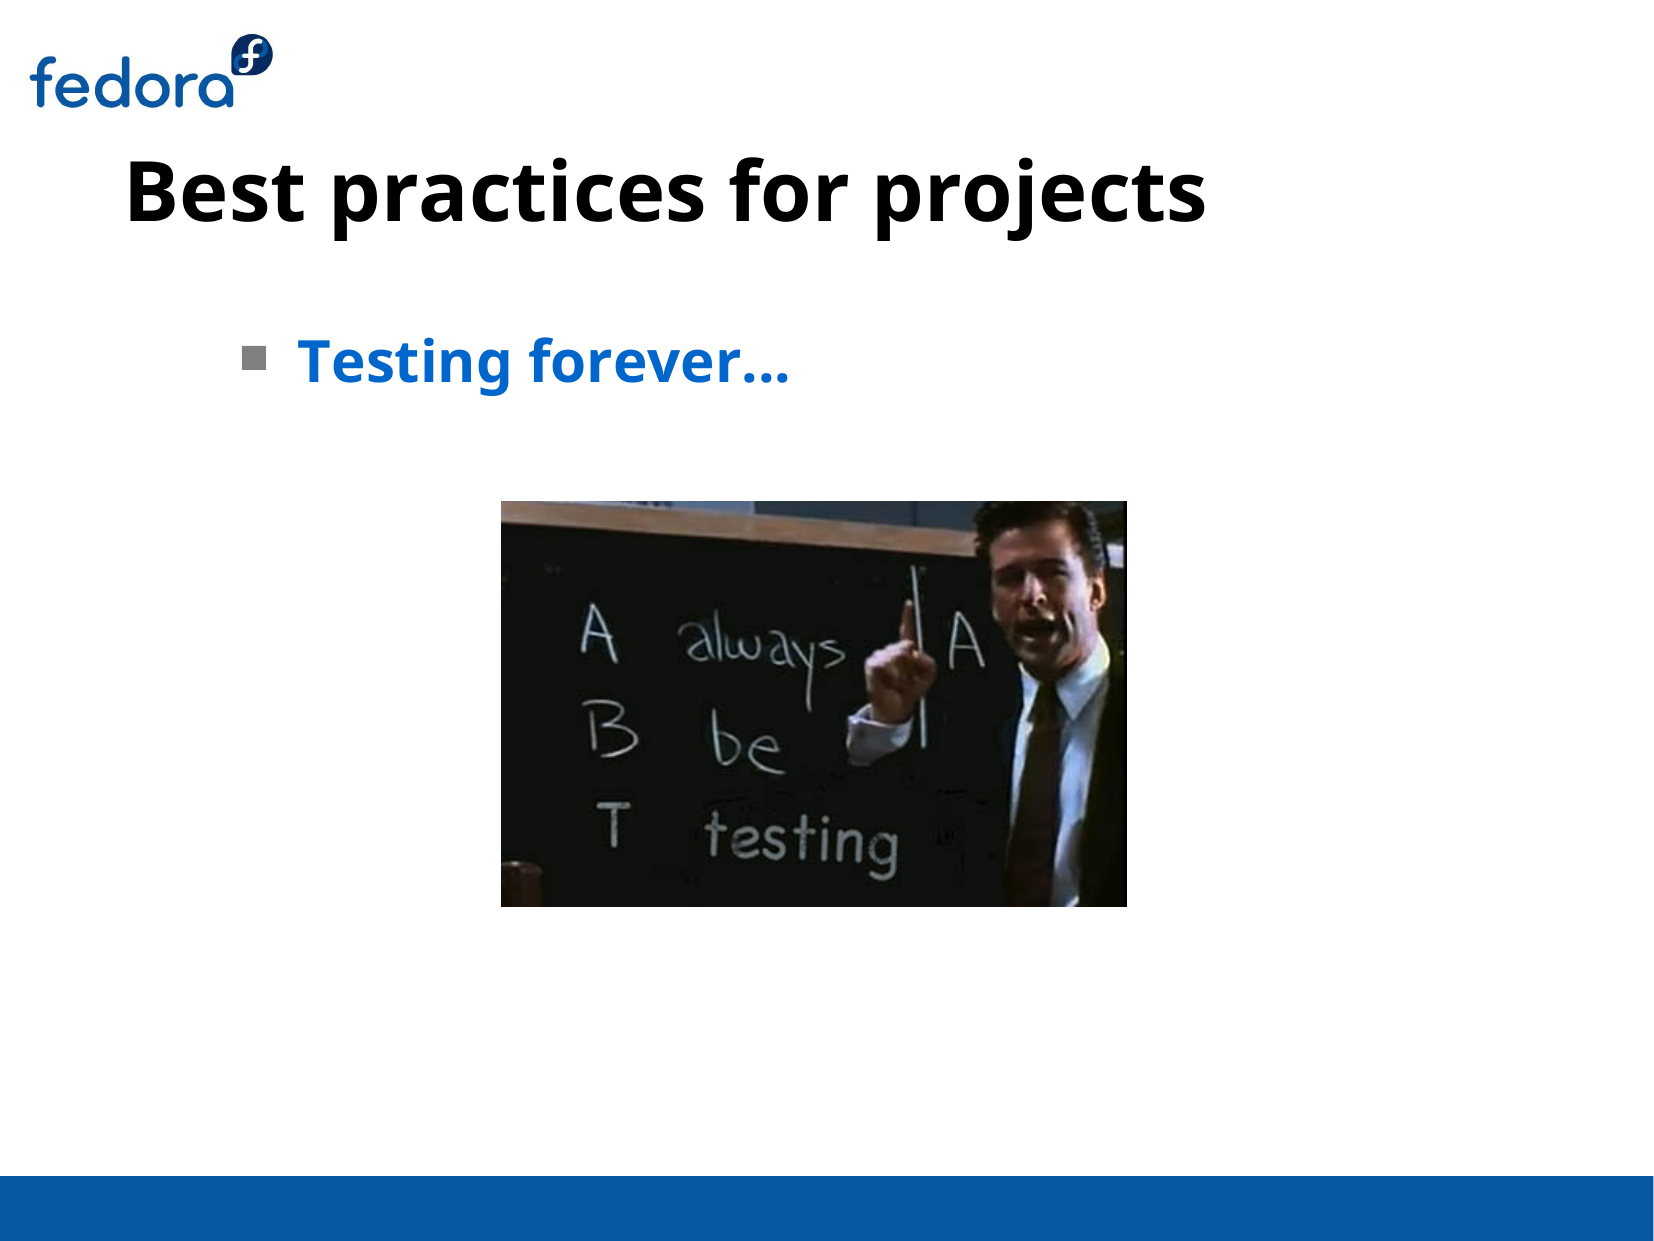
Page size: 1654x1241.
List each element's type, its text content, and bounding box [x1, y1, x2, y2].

list Testing forever... [151, 220, 1476, 1041]
picture [0, 1176, 1654, 1241]
title Best practices for projects [123, 123, 1529, 256]
picture [22, 27, 277, 115]
picture [501, 501, 1127, 907]
